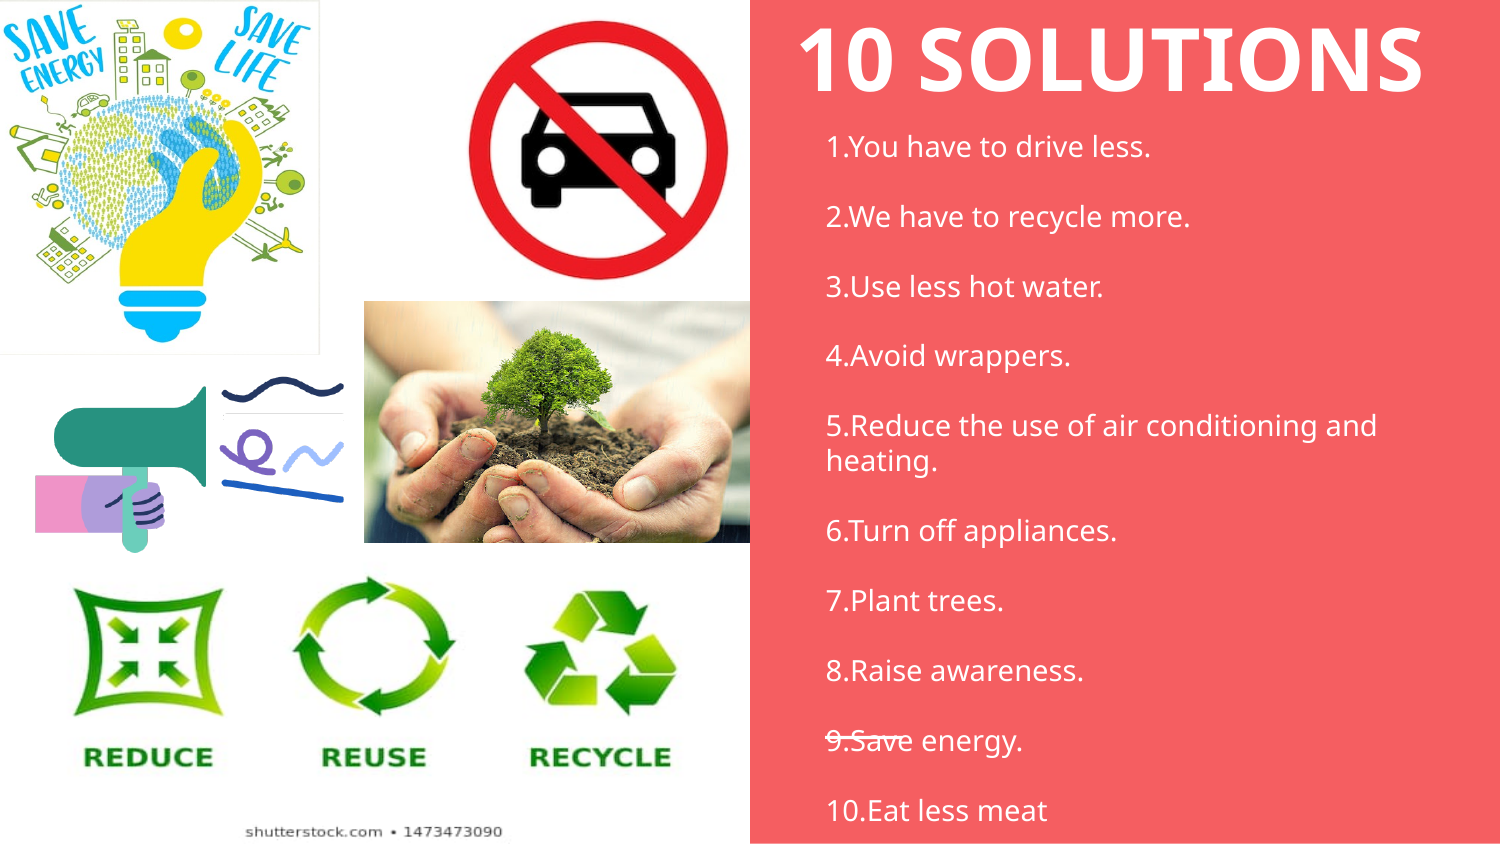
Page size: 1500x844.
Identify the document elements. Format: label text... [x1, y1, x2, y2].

subtitle 1.You have to drive less. 2.We have to recycle more. 3.Use less hot water. 4.Avoid wrappers. 5.Reduce the use of air conditioning and heating. 6.Turn off appliances. 7.Plant trees. 8.Raise awareness. 9.Save energy. 10.Eat less meat [810, 113, 1475, 844]
title 10 SOLUTIONS [778, 0, 1442, 125]
picture [0, 0, 750, 844]
